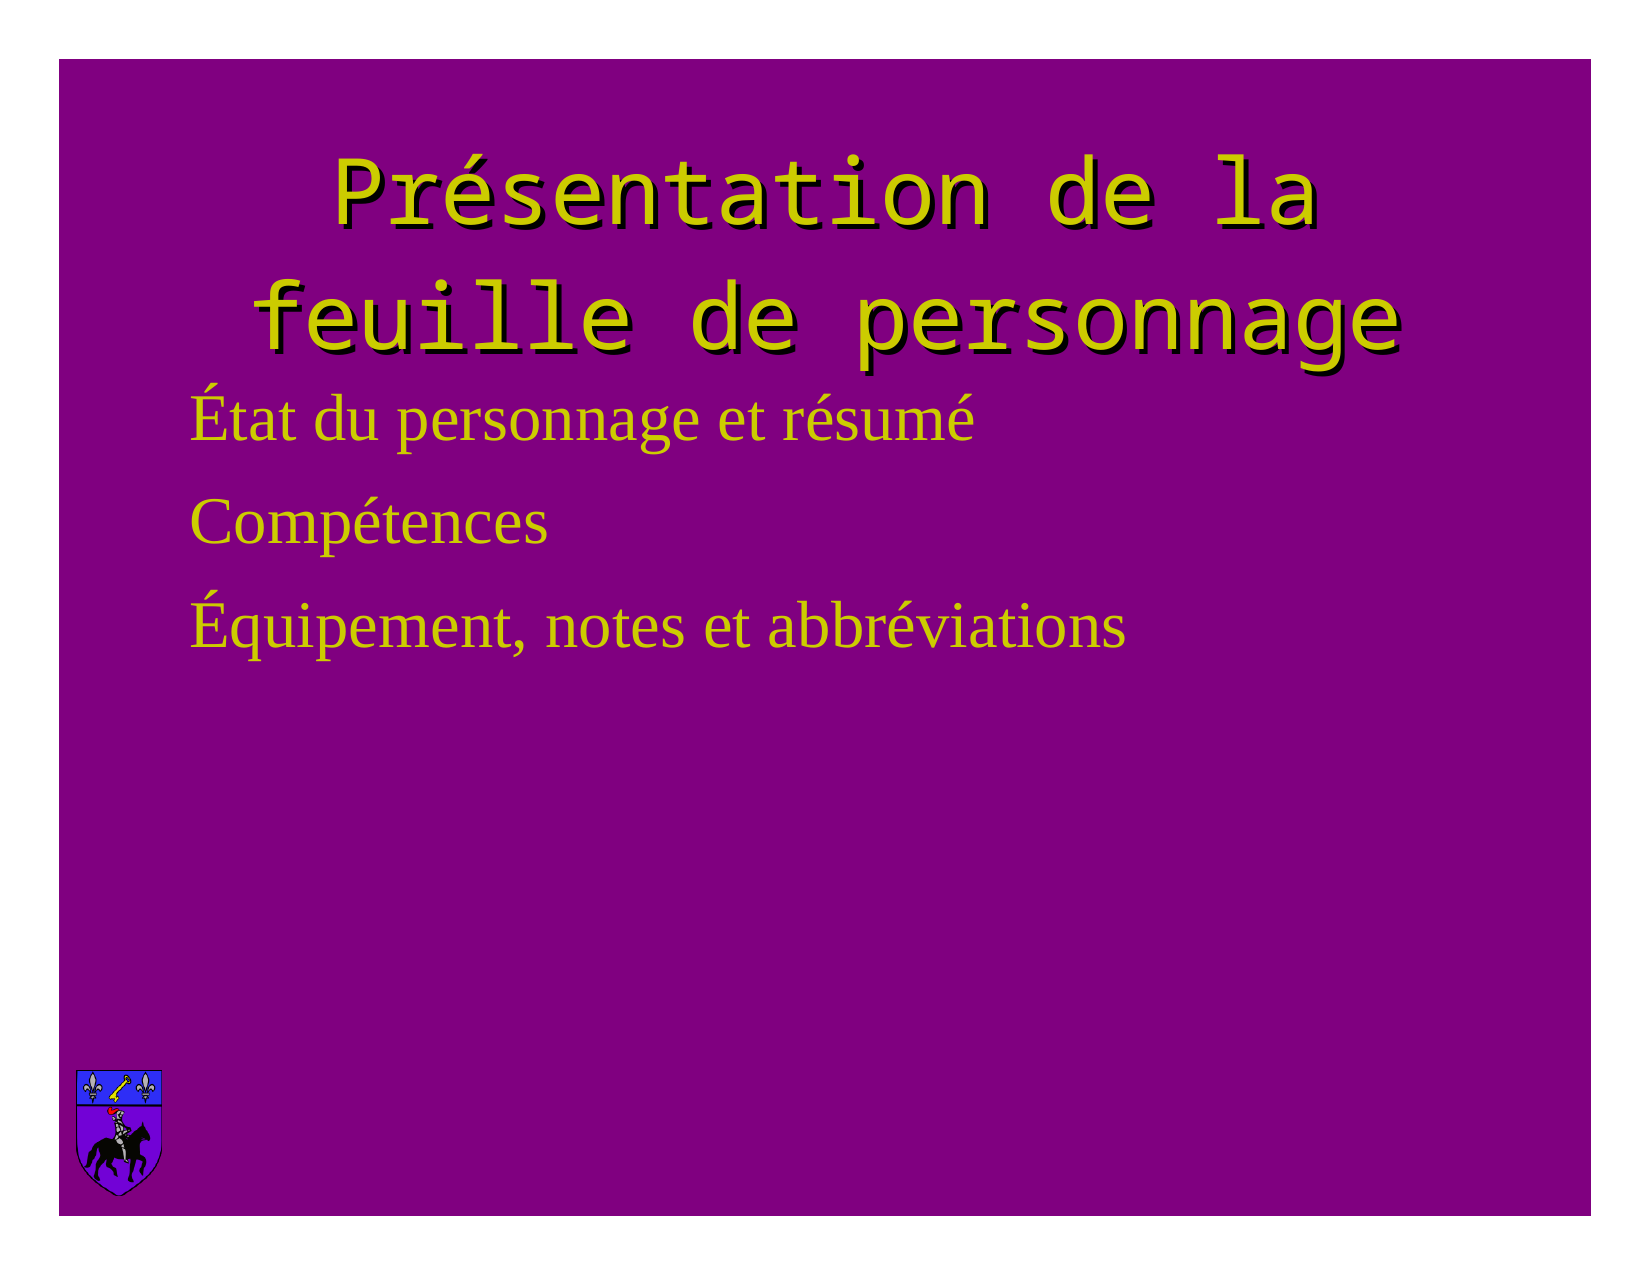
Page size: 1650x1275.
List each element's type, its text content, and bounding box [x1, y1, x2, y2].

list État du personnage et résumé Compétences Équipement, notes et abbréviations [171, 380, 1480, 662]
title Présentation de la feuille de personnage [171, 131, 1480, 372]
picture [76, 1070, 162, 1196]
